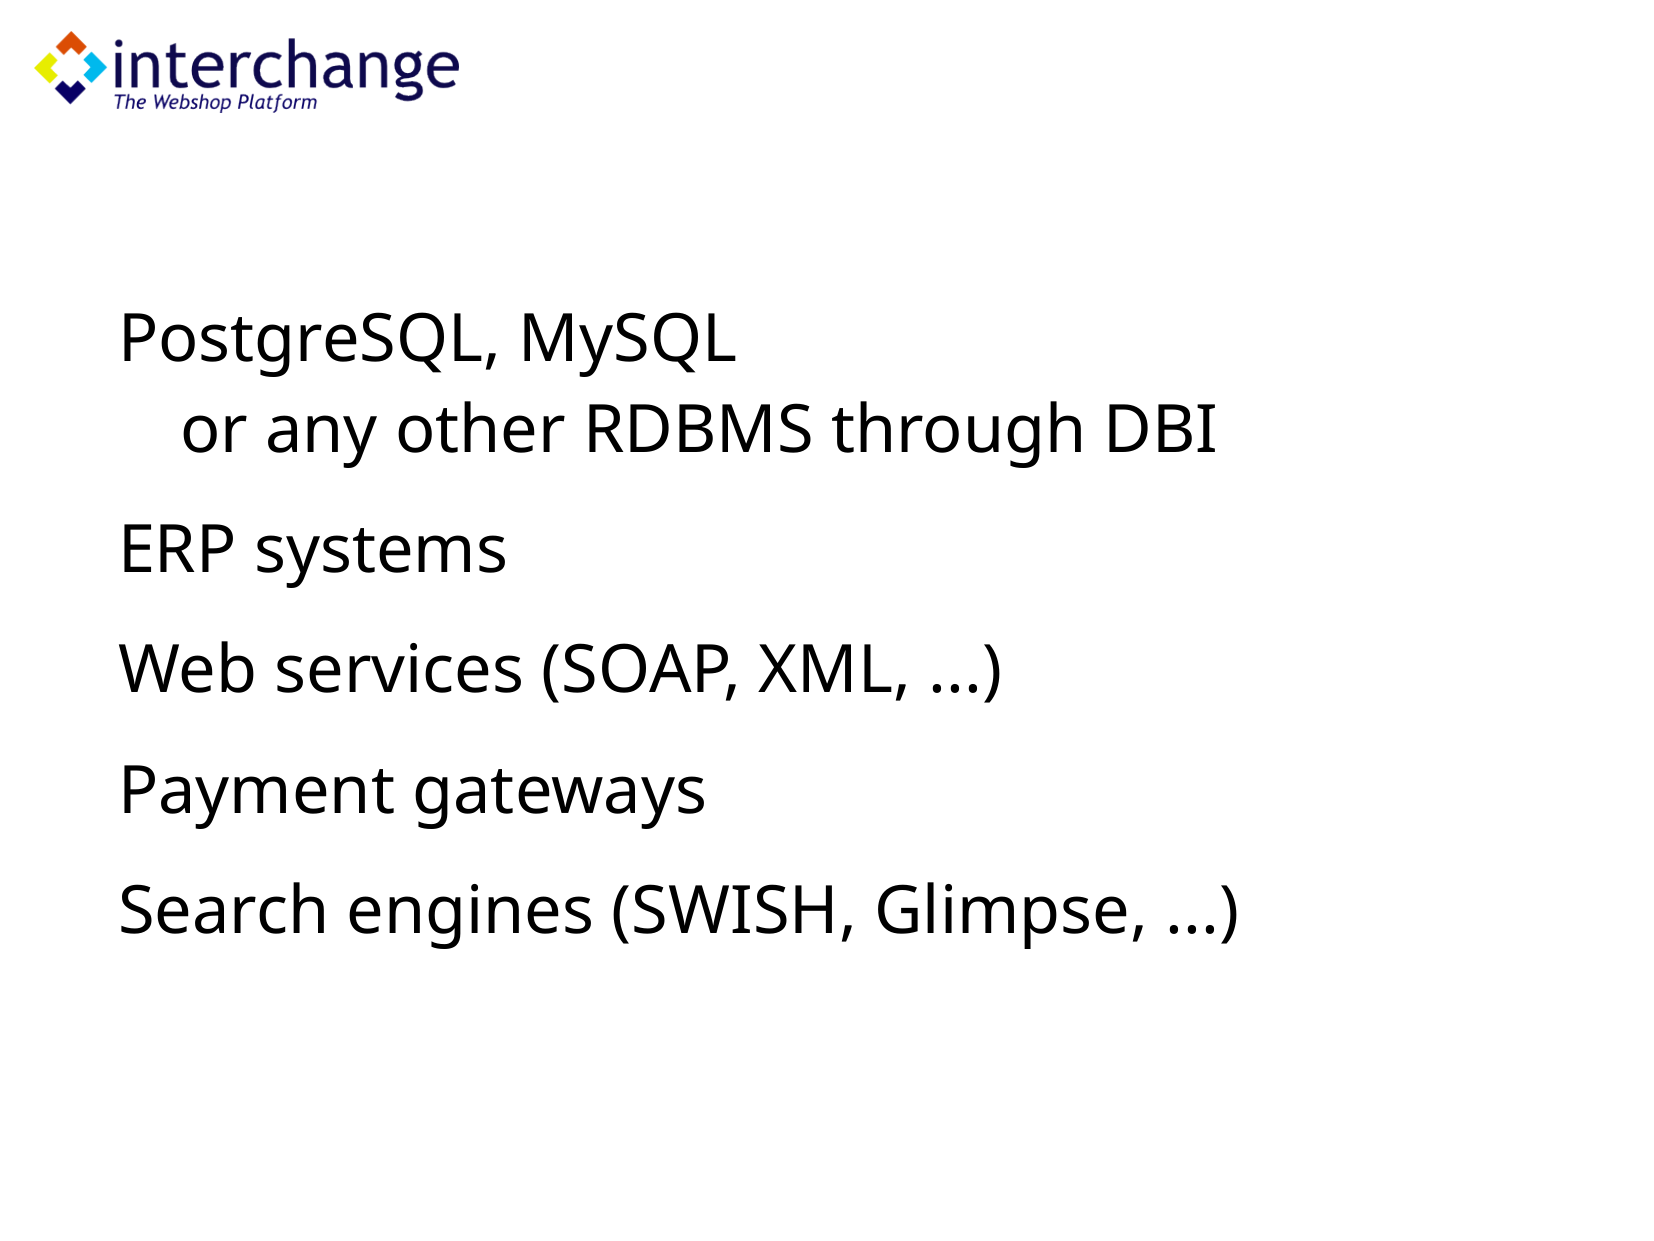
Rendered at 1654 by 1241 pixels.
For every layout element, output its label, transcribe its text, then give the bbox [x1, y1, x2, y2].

list PostgreSQL, MySQL or any other RDBMS through DBI ERP systems Web services (SOAP, XML, ...) Payment gateways Search engines (SWISH, Glimpse, ...) [82, 290, 1571, 1109]
picture [34, 31, 459, 113]
